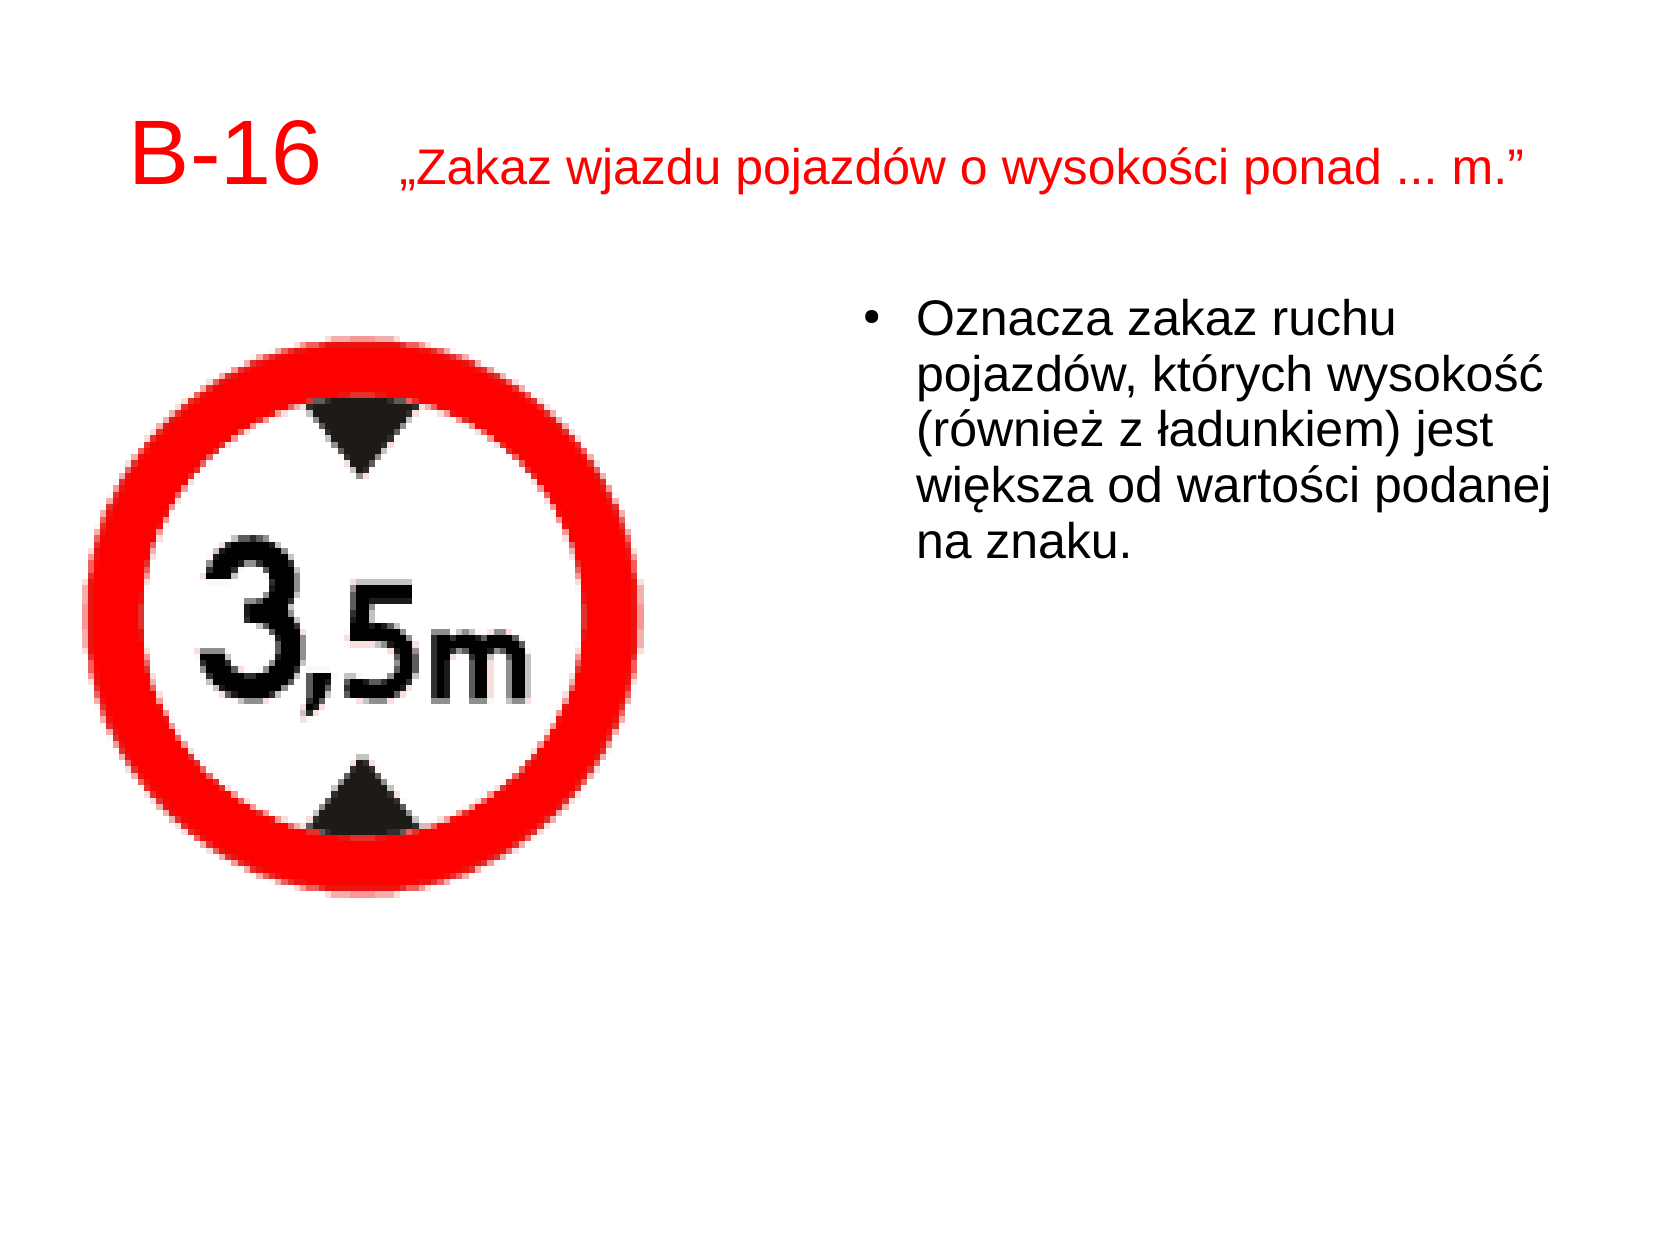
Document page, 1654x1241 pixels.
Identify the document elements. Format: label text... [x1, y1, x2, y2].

title B-16 „Zakaz wjazdu pojazdów o wysokości ponad ... m.” [82, 56, 1571, 250]
picture [82, 336, 644, 898]
list Oznacza zakaz ruchu pojazdów, których wysokość (również z ładunkiem) jest większa od wartości podanej na znaku. [845, 290, 1572, 1094]
